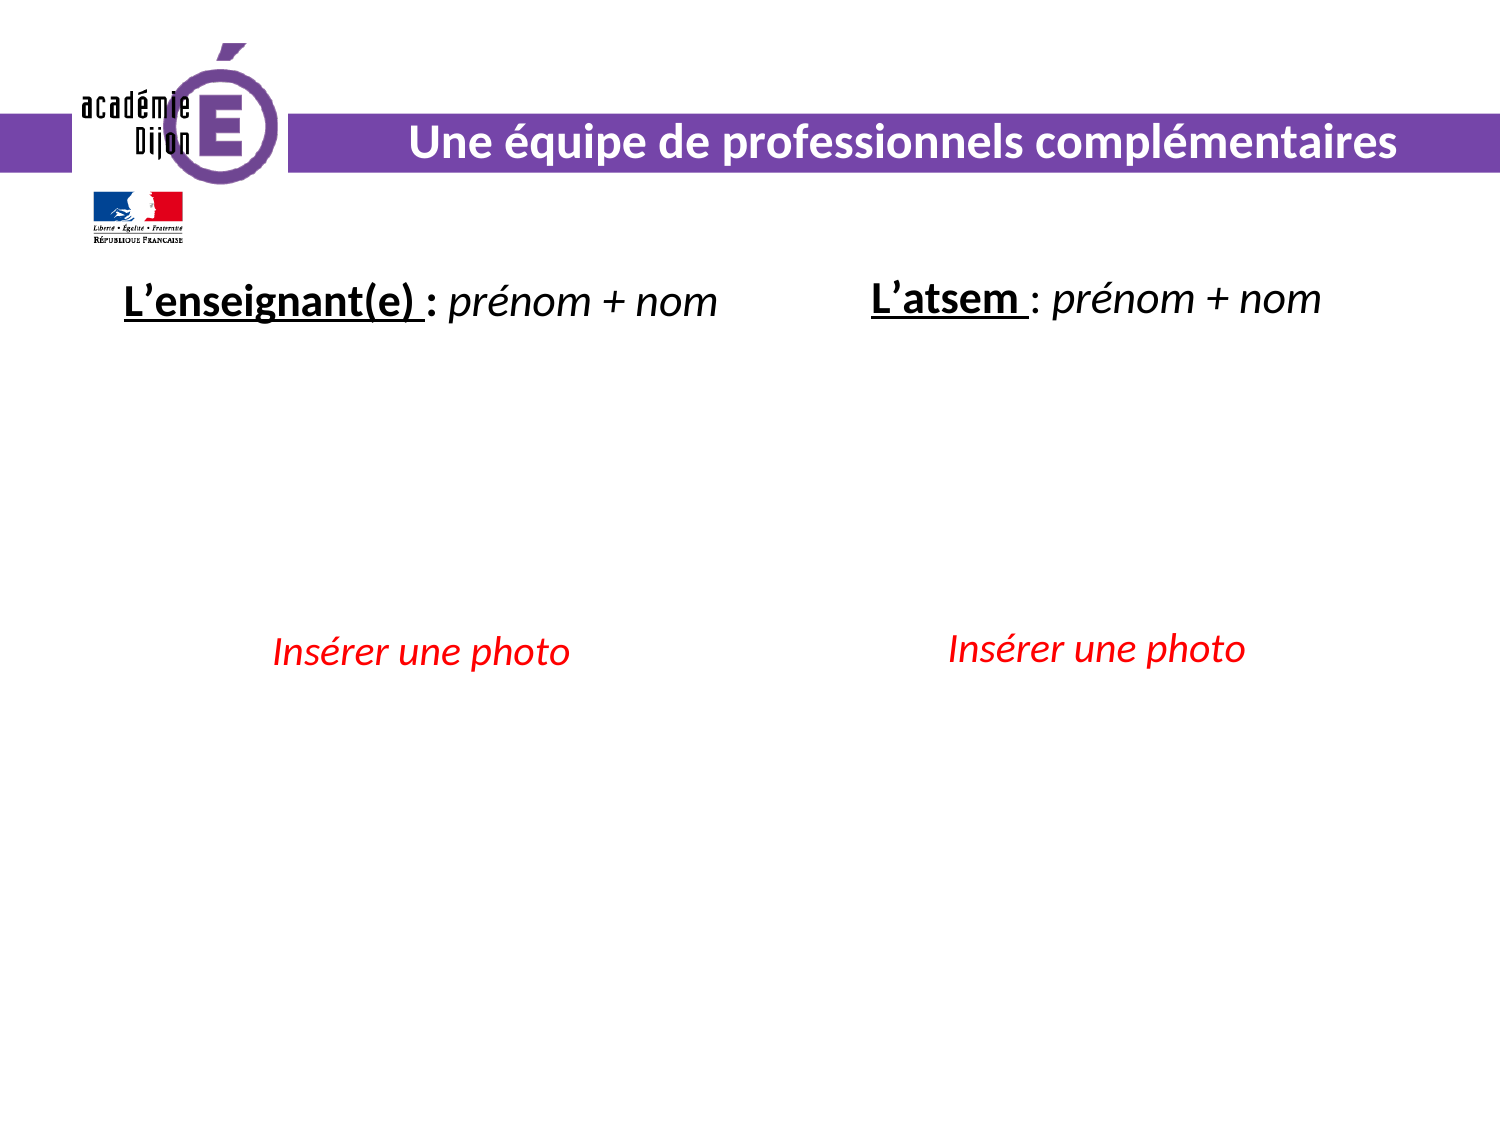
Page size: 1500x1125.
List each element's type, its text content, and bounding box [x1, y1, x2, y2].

list L’enseignant(e) : prénom + nom Insérer une photo [75, 262, 768, 1005]
title Une équipe de professionnels complémentaires [360, 45, 1425, 233]
picture [82, 43, 278, 243]
list L’atsem : prénom + nom Insérer une photo [767, 259, 1427, 1003]
